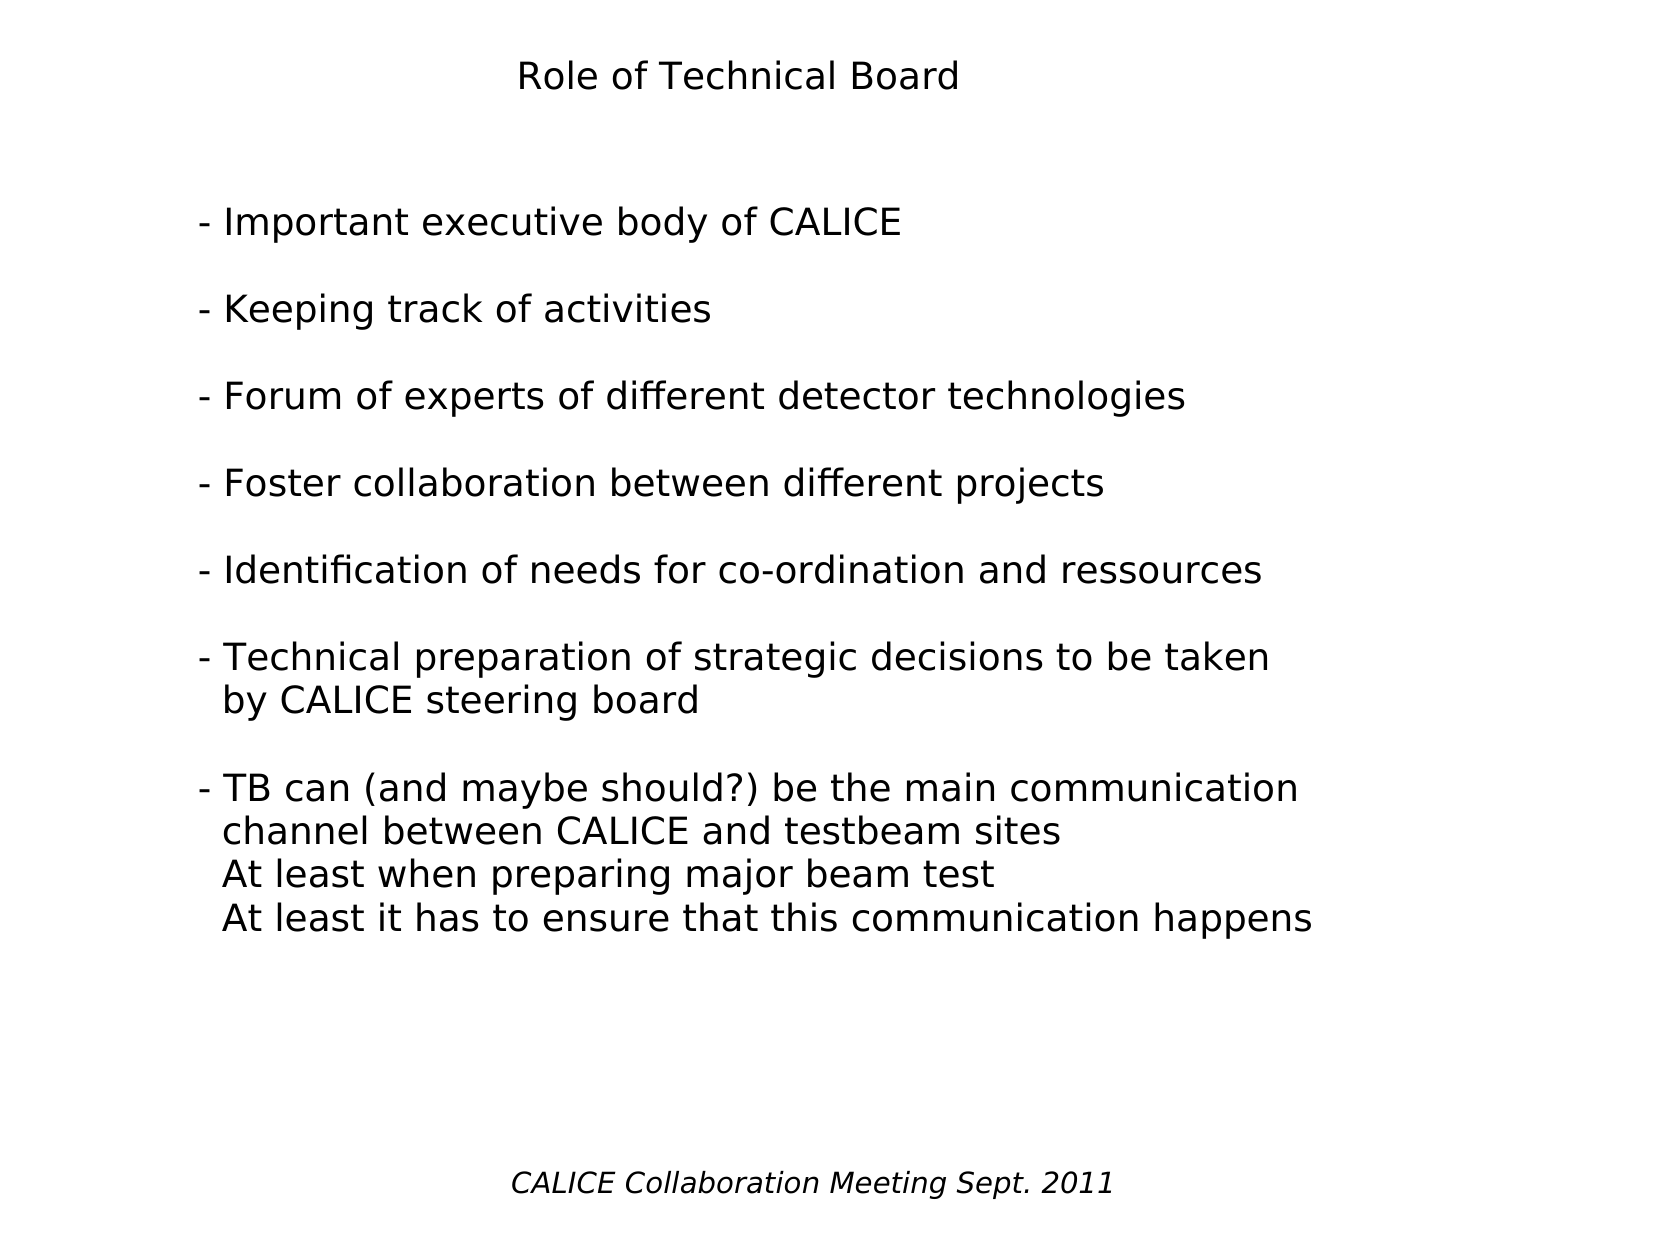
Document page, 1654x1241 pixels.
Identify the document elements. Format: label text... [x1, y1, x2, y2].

text_box Role of Technical Board [501, 47, 967, 106]
text_box - Important executive body of CALICE - Keeping track of activities - Forum of experts of different detector technologies - Foster collaboration between different projects - Identification of needs for co-ordination and ressources - Technical preparation of strategic decisions to be taken by CALICE steering board - TB can (and maybe should?) be the main communication channel between CALICE and testbeam sites At least when preparing major beam test At least it has to ensure that this communication happens [183, 193, 1335, 948]
